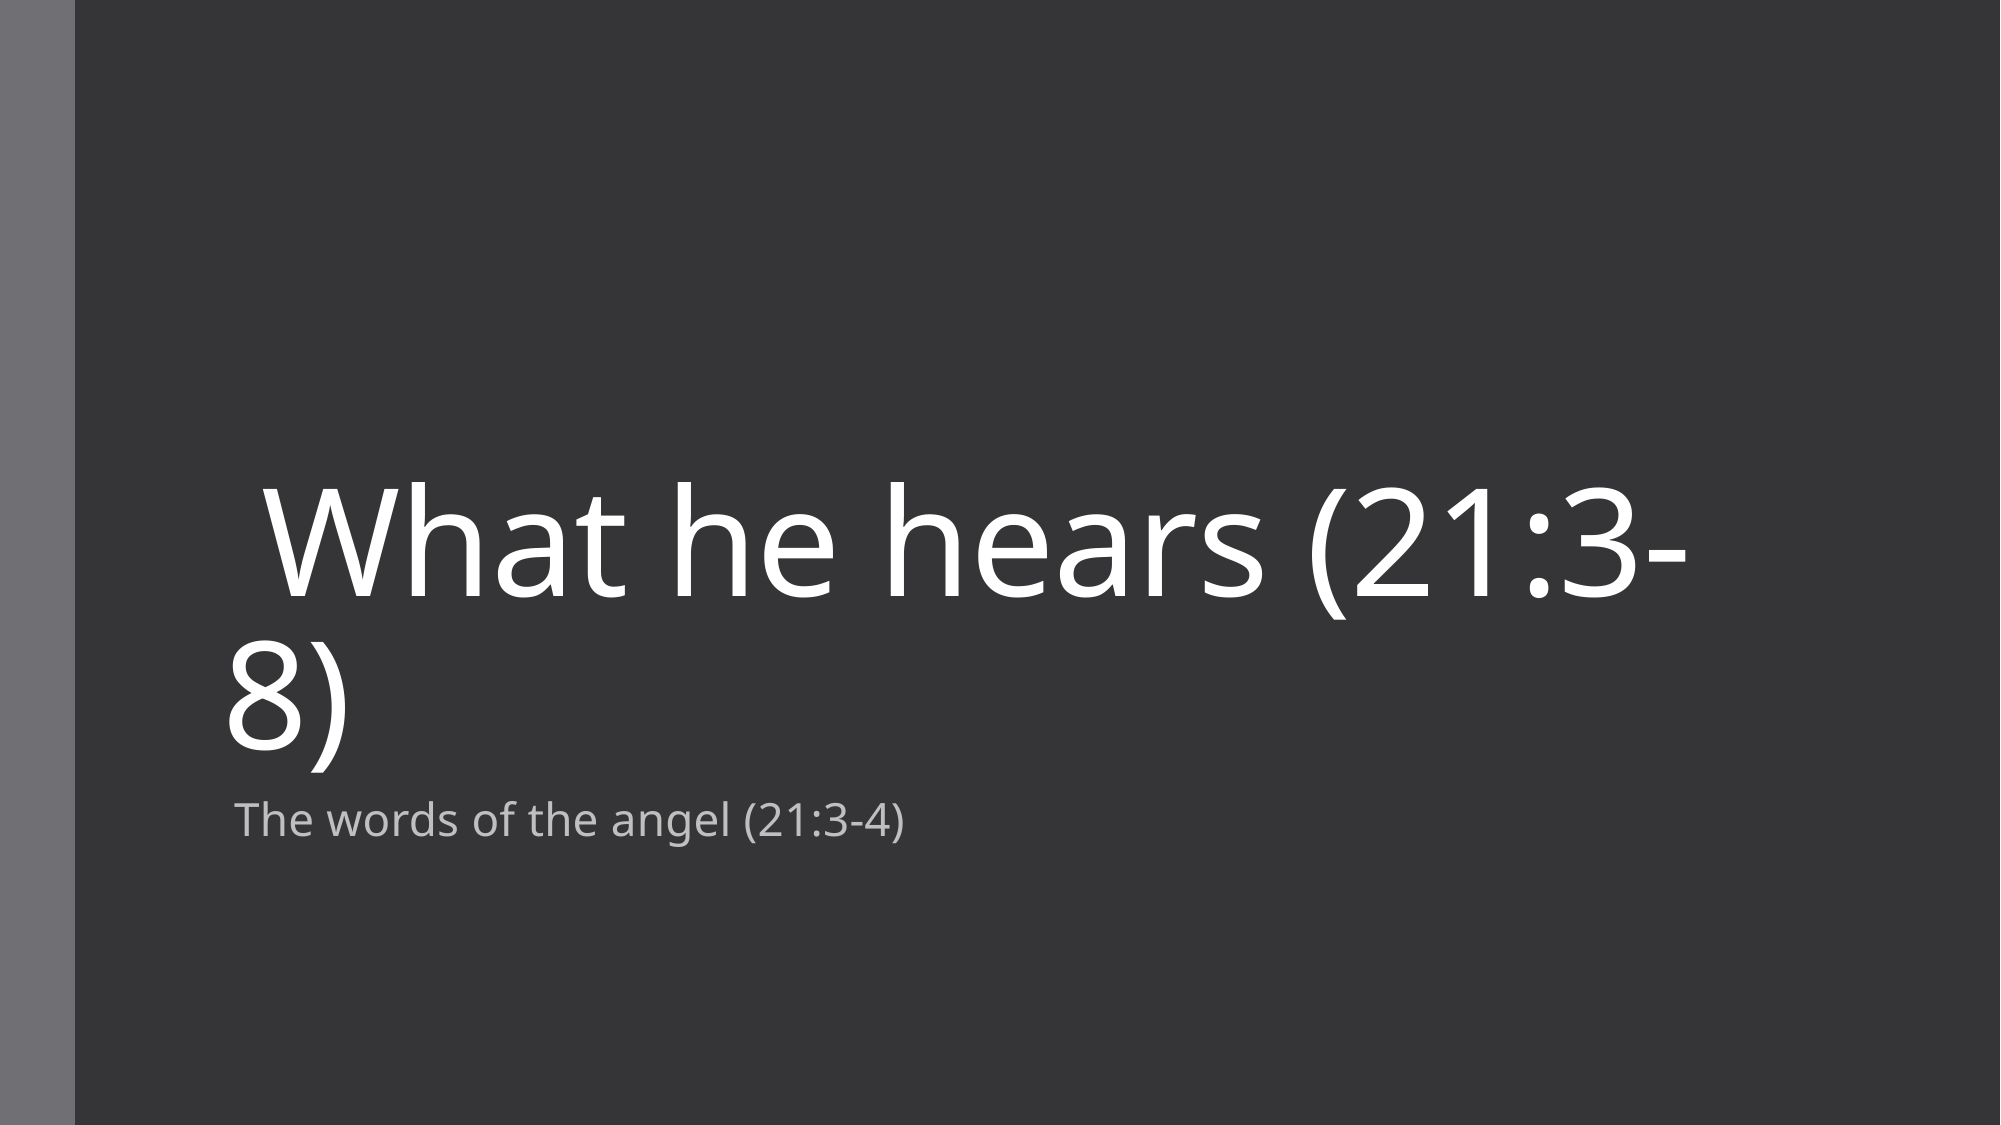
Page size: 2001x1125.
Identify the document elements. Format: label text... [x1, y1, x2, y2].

title What he hears (21:3-8) [206, 124, 1752, 787]
subtitle The words of the angel (21:3-4) [206, 787, 1752, 1066]
